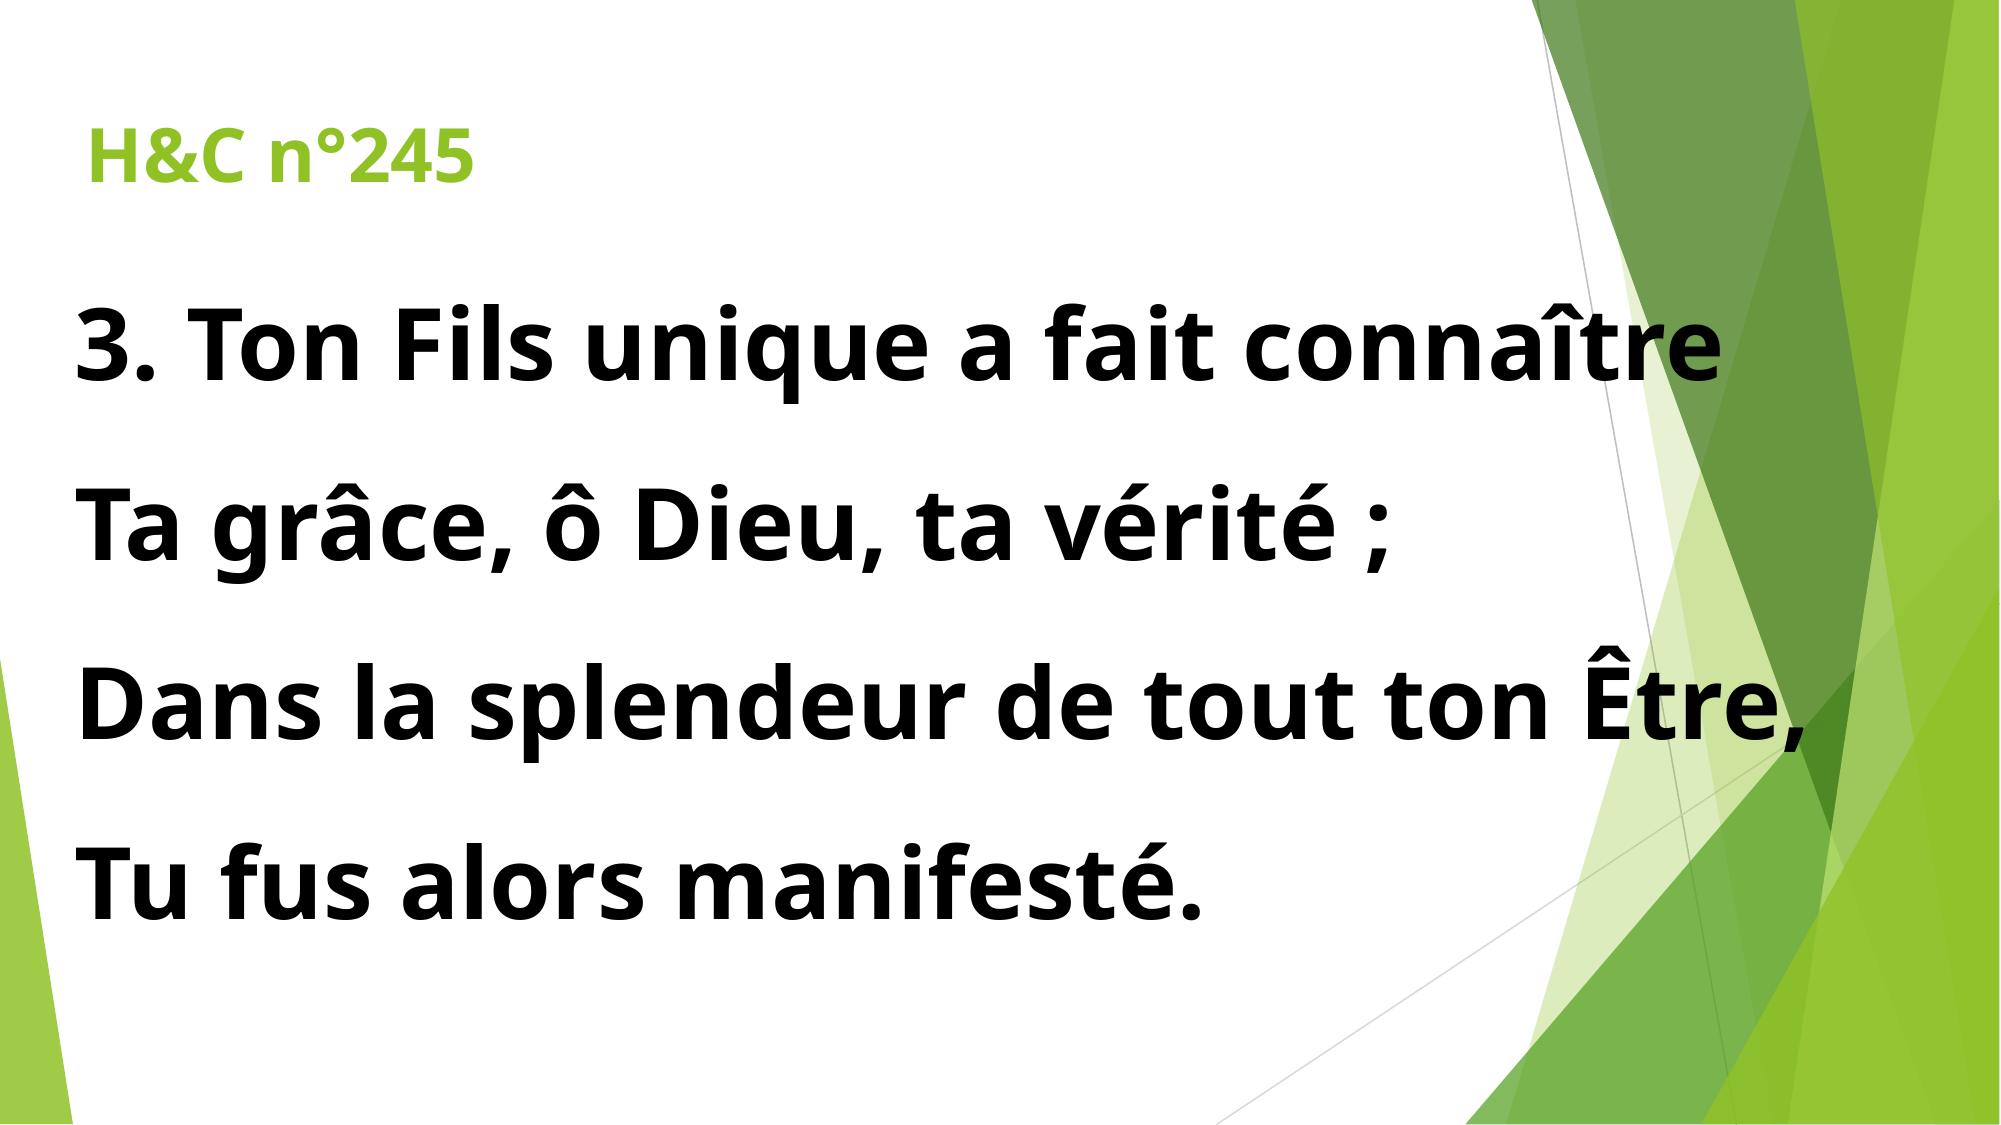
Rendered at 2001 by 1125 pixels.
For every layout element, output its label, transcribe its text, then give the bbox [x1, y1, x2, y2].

text_box H&C n°245 [70, 99, 1522, 212]
text_box 3. Ton Fils unique a fait connaître Ta grâce, ô Dieu, ta vérité ; Dans la splendeur de tout ton Être, Tu fus alors manifesté. [59, 212, 1949, 1063]
